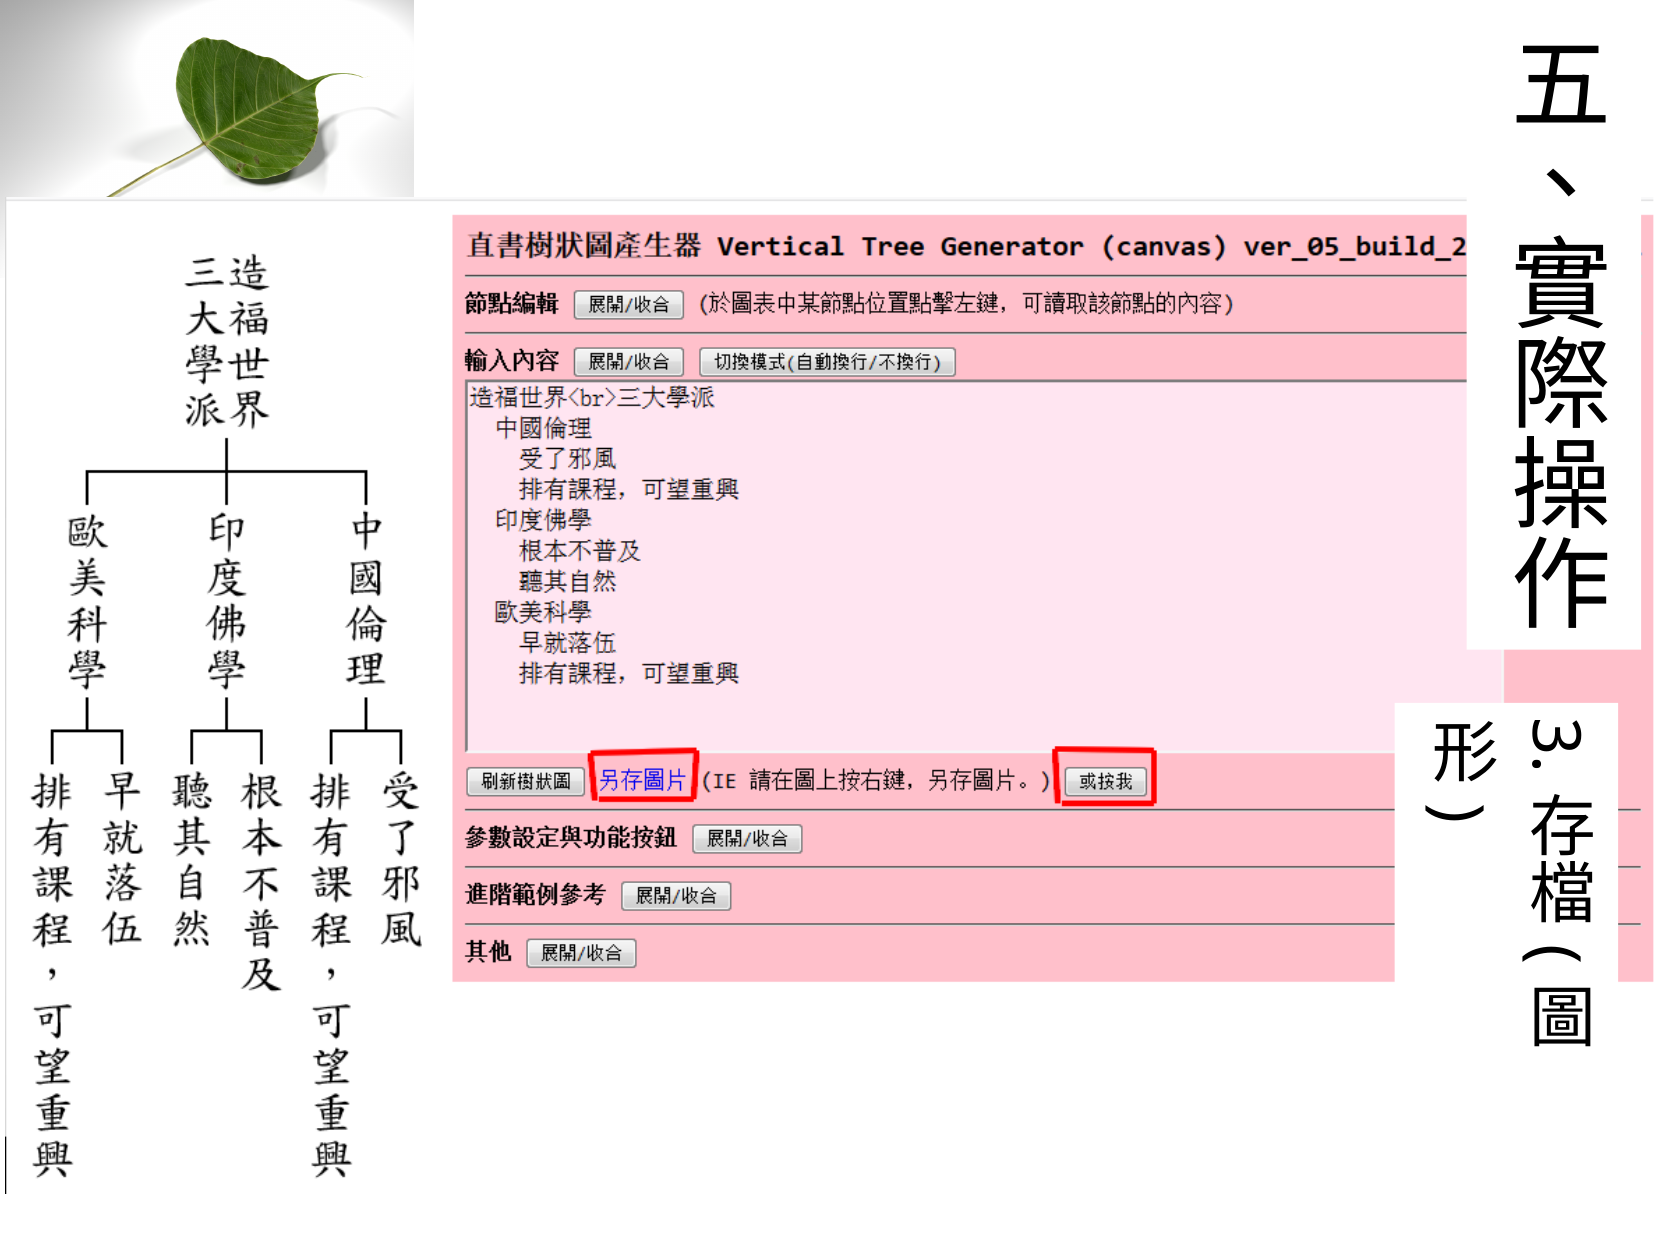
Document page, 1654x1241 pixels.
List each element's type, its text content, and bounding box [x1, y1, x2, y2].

text_box 3.存檔(圖形) [1511, 702, 1619, 1123]
text_box 五、實際操作 [1488, 17, 1642, 650]
picture [0, 0, 1654, 1194]
